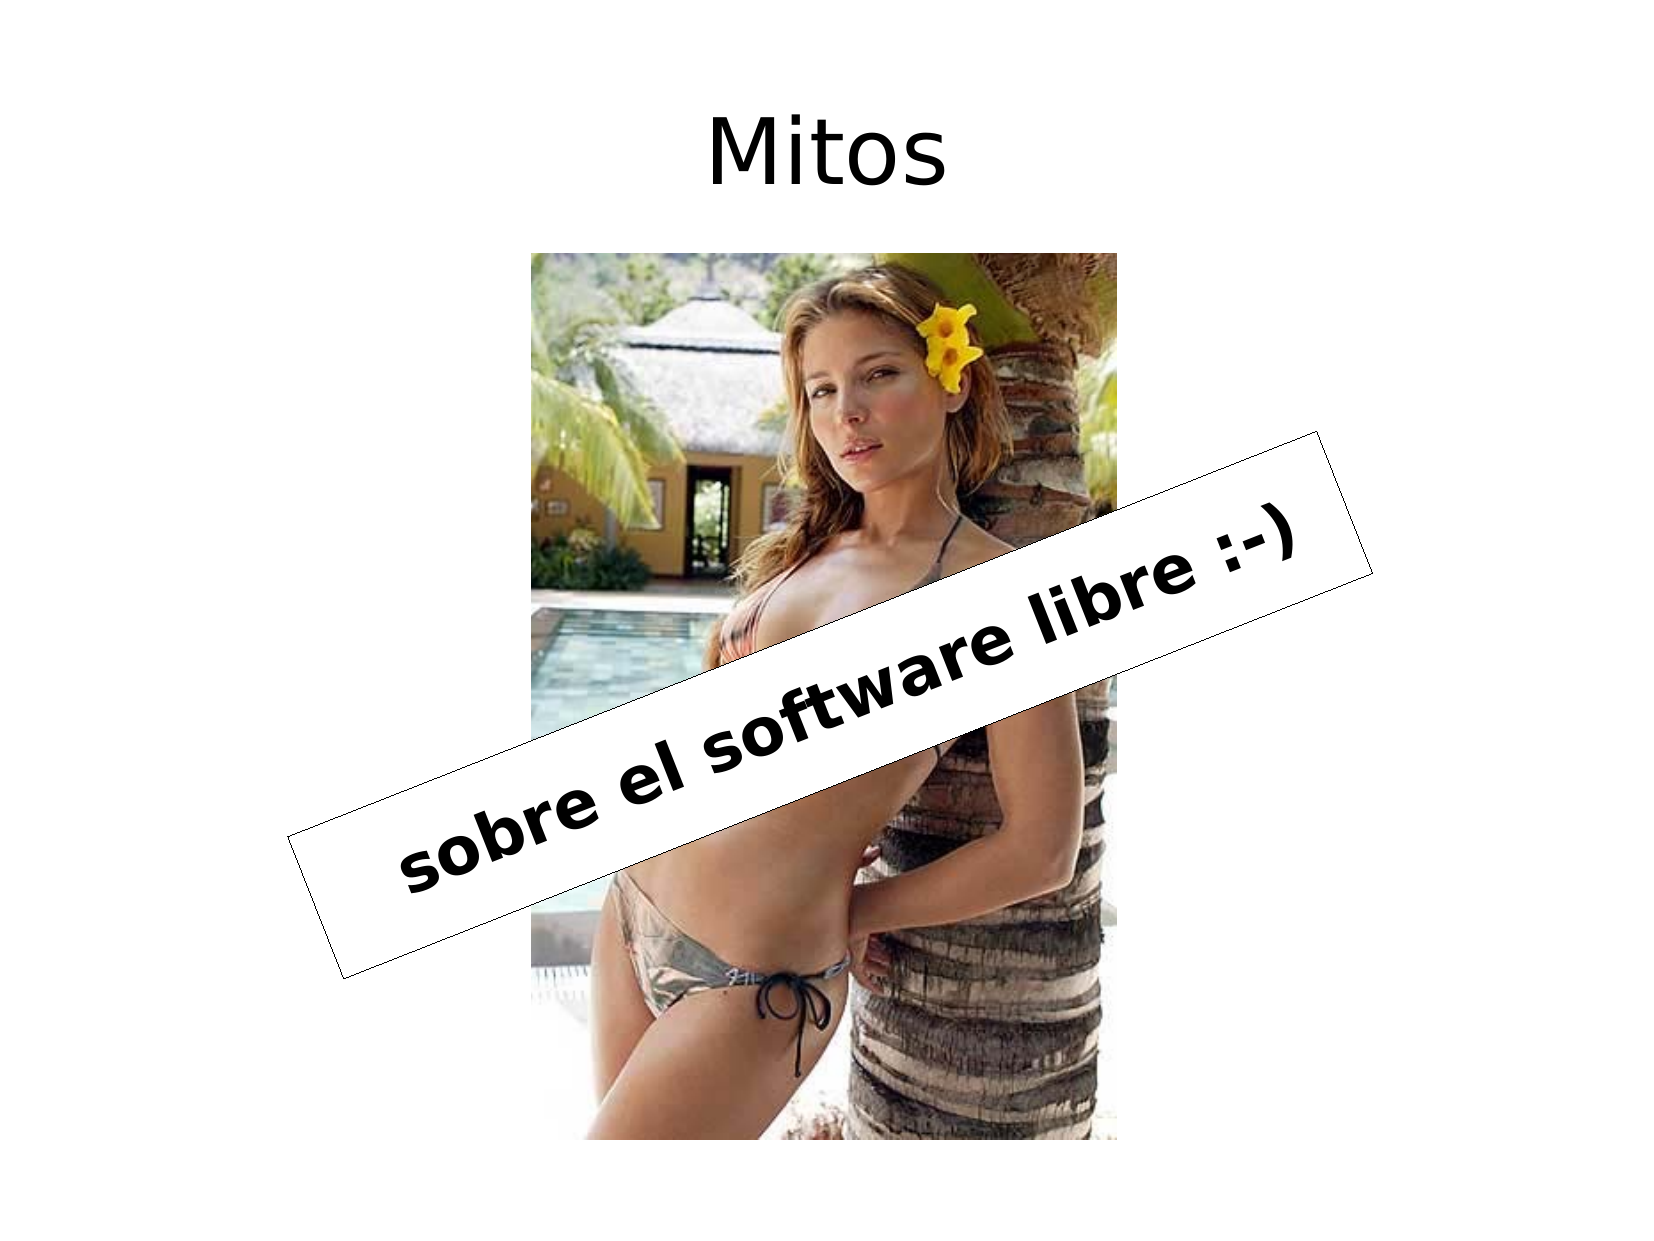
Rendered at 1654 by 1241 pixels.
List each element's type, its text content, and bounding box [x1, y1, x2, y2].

title Mitos [82, 49, 1571, 257]
picture [531, 675, 1117, 1140]
subtitle sobre el software libre :-) [287, 431, 1373, 979]
picture [531, 253, 1117, 740]
